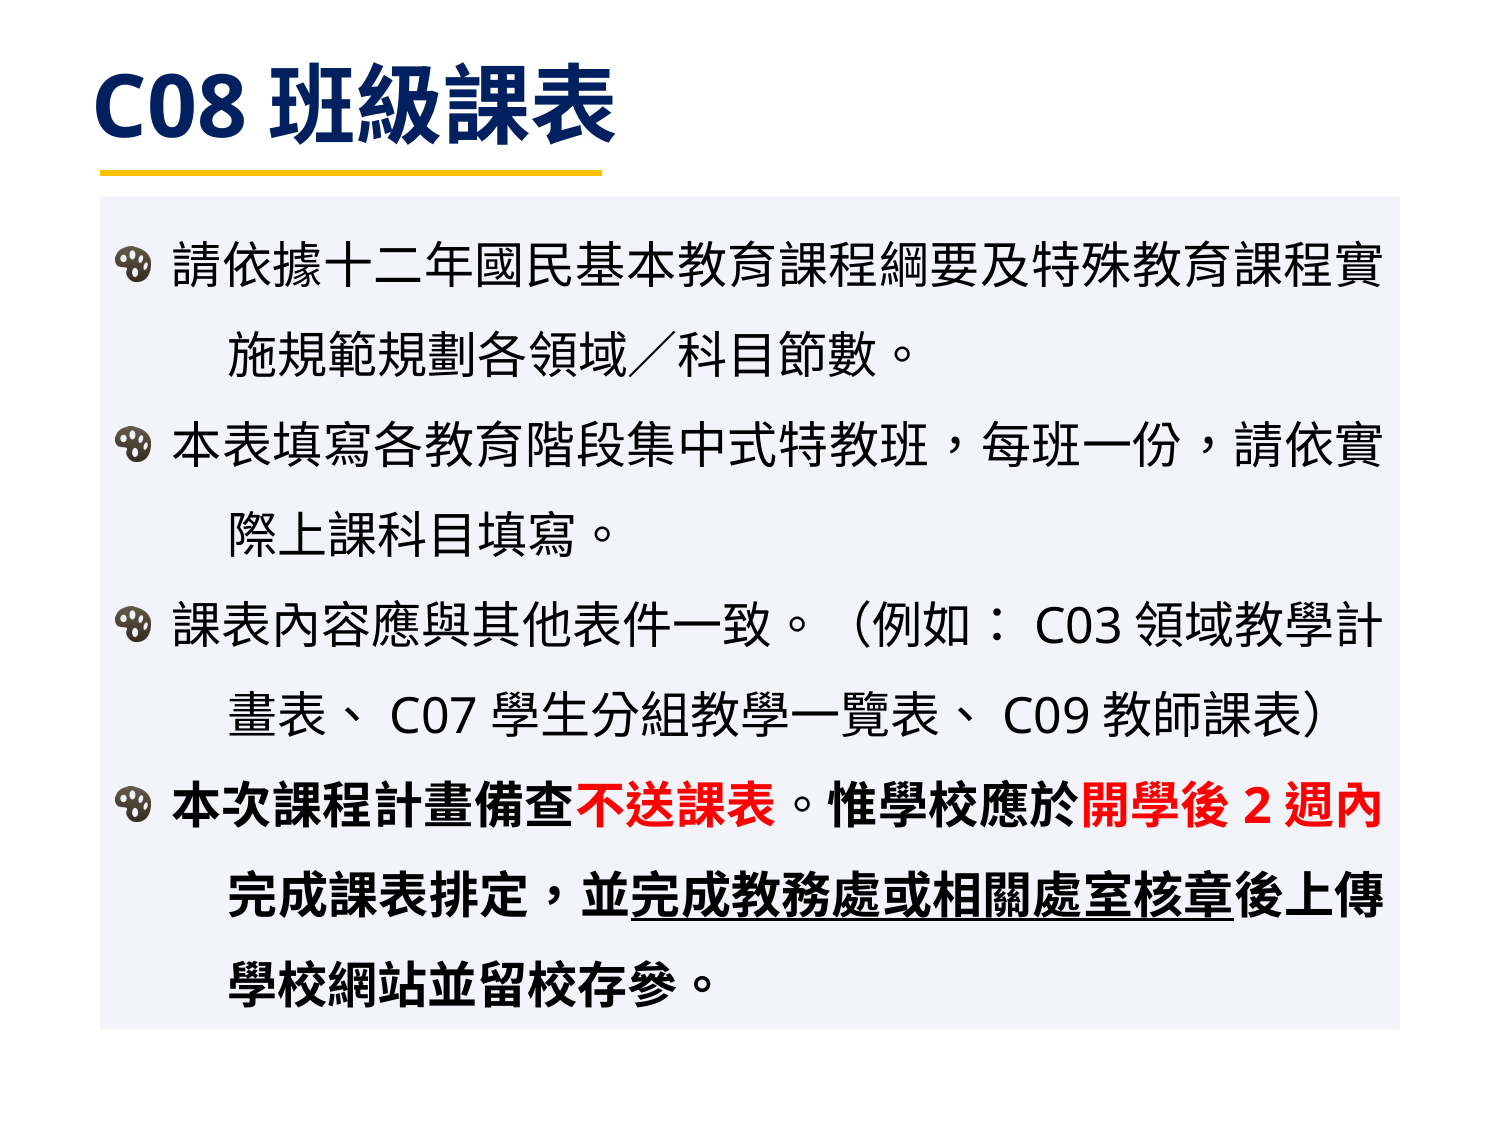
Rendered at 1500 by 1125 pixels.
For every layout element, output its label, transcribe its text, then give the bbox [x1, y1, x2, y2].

text_box C08班級課表 [76, 42, 625, 164]
text_box 請依據十二年國民基本教育課程綱要及特殊教育課程實施規範規劃各領域／科目節數。 本表填寫各教育階段集中式特教班，每班一份，請依實際上課科目填寫。 課表內容應與其他表件一致。（例如：C03領域教學計畫表、C07學生分組教學一覽表、C09教師課表） 本次課程計畫備查不送課表。惟學校應於開學後2週內完成課表排定，並完成教務處或相關處室核章後上傳學校網站並留校存參。 [100, 196, 1400, 1030]
